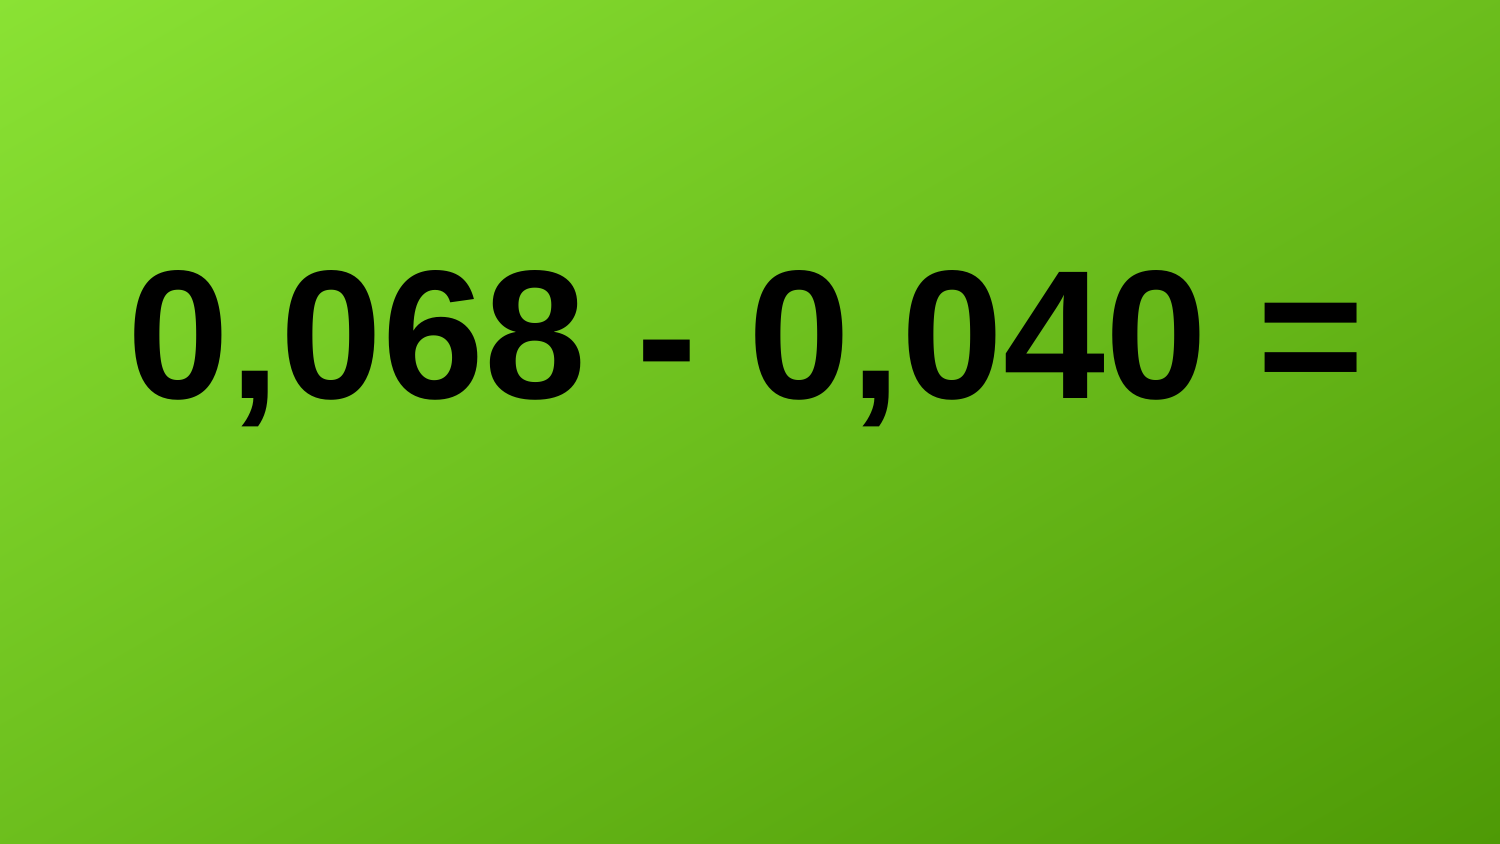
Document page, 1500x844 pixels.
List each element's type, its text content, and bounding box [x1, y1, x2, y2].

title 0,068 - 0,040 = [112, 259, 1388, 450]
